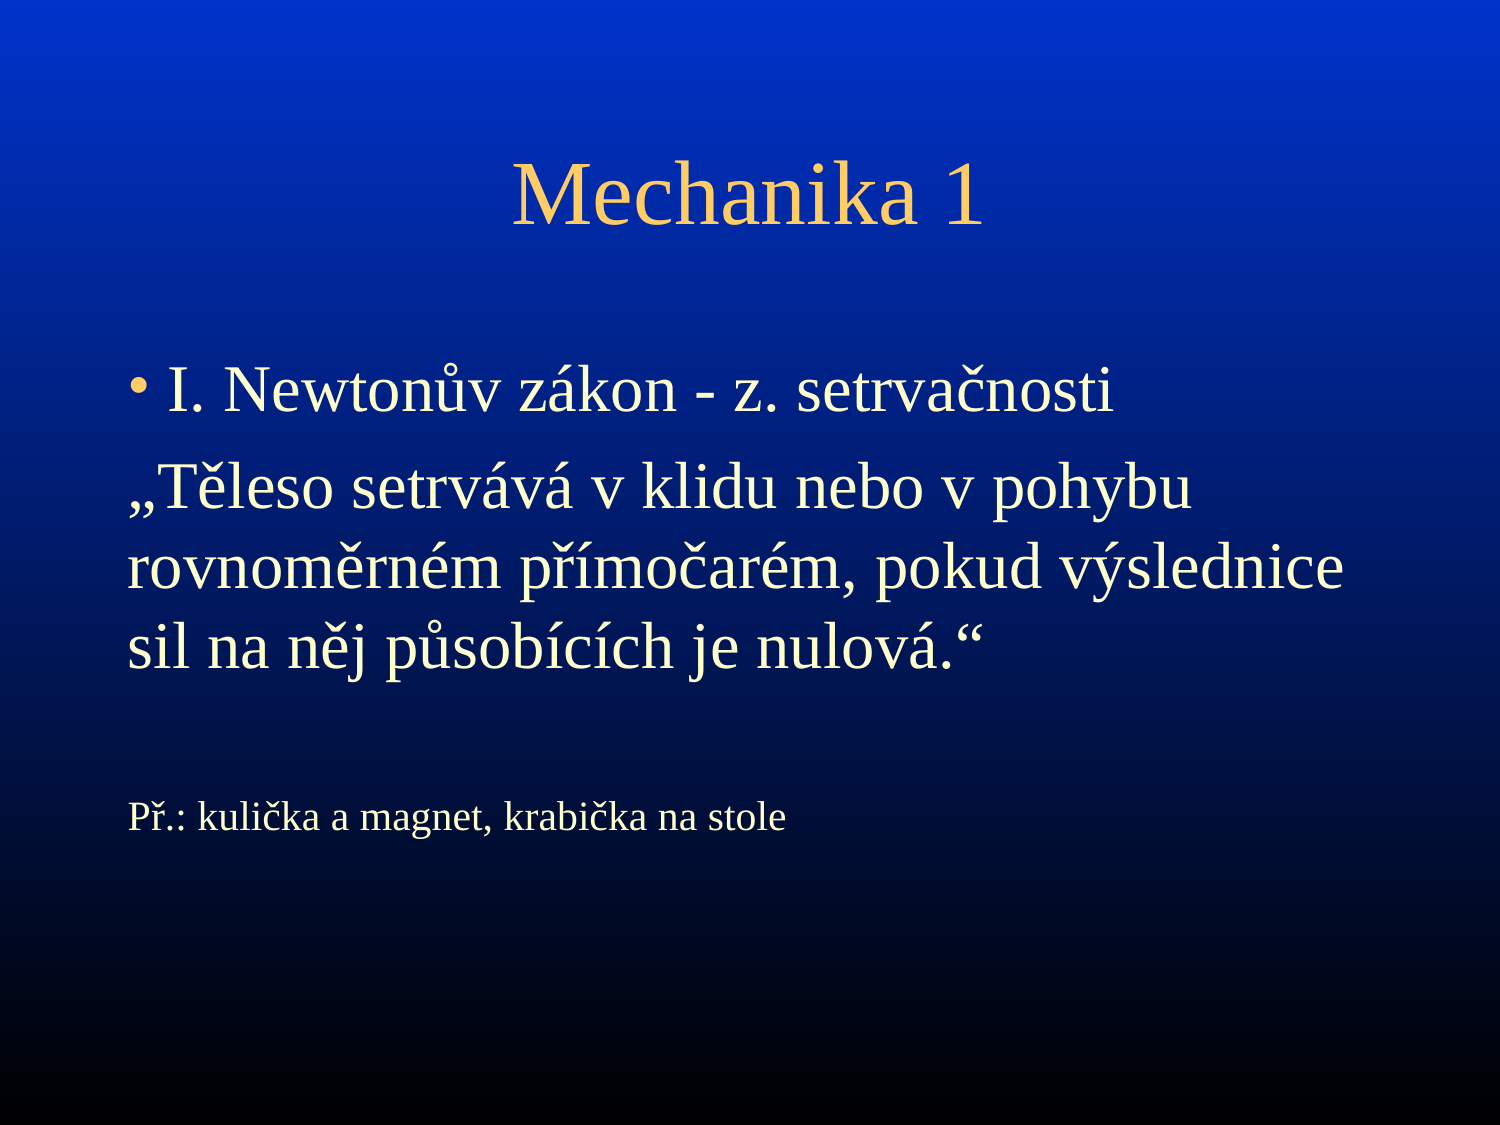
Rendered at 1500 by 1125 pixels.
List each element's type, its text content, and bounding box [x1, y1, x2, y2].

list I. Newtonův zákon - z. setrvačnosti „Těleso setrvává v klidu nebo v pohybu rovnoměrném přímočarém, pokud výslednice sil na něj působících je nulová.“ Př.: kulička a magnet, krabička na stole [112, 337, 1388, 1013]
title Mechanika 1 [112, 37, 1388, 250]
